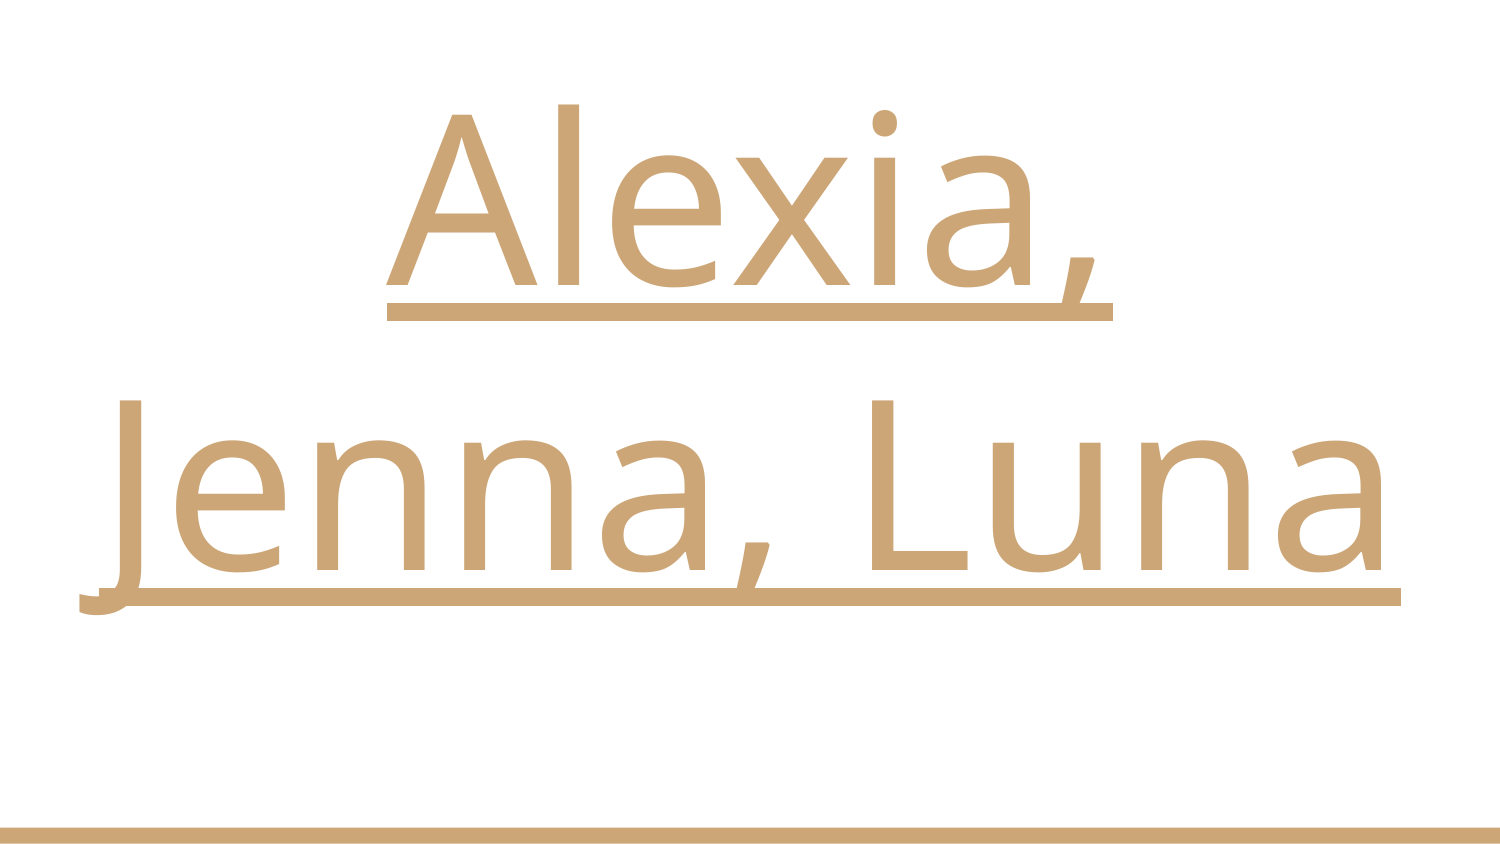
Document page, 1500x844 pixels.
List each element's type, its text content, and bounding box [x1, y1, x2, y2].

title Alexia, Jenna, Luna [51, 158, 1449, 508]
